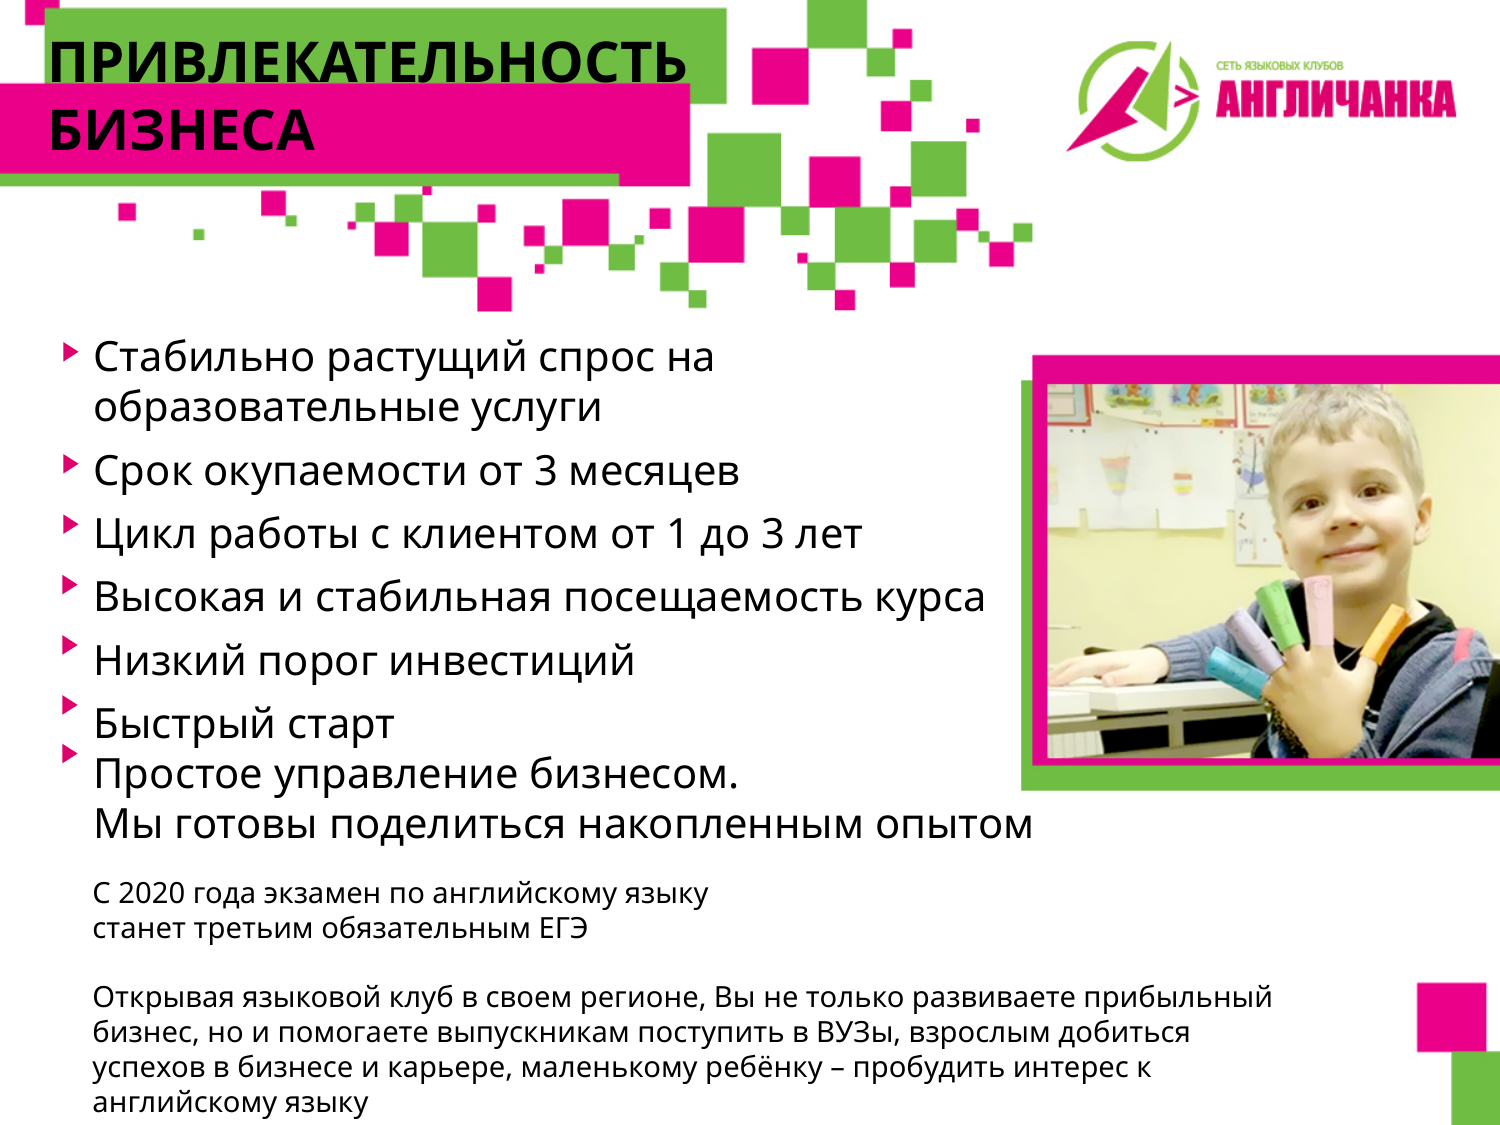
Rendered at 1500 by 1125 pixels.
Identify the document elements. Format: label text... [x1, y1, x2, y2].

text_box [63, 342, 79, 362]
text_box Стабильно растущий спрос на образовательные услуги Срок окупаемости от 3 месяцев Цикл работы с клиентом от 1 до 3 лет Высокая и стабильная посещаемость курса Низкий порог инвестиций Быстрый старт Простое управление бизнесом. Мы готовы поделиться накопленным опытом [78, 322, 1117, 835]
text_box [63, 514, 79, 534]
text_box [62, 574, 78, 595]
text_box С 2020 года экзамен по английскому языку станет третьим обязательным ЕГЭ Открывая языковой клуб в своем регионе, Вы не только развиваете прибыльный бизнес, но и помогаете выпускникам поступить в ВУЗы, взрослым добиться успехов в бизнесе и карьере, маленькому ребёнку – пробудить интерес к английскому языку [77, 866, 1294, 1106]
picture [0, 0, 1500, 1125]
text_box [62, 695, 78, 715]
text_box ПРИВЛЕКАТЕЛЬНОСТЬ БИЗНЕСА [32, 19, 975, 200]
text_box [62, 635, 78, 655]
text_box [62, 743, 78, 764]
text_box [63, 454, 79, 474]
